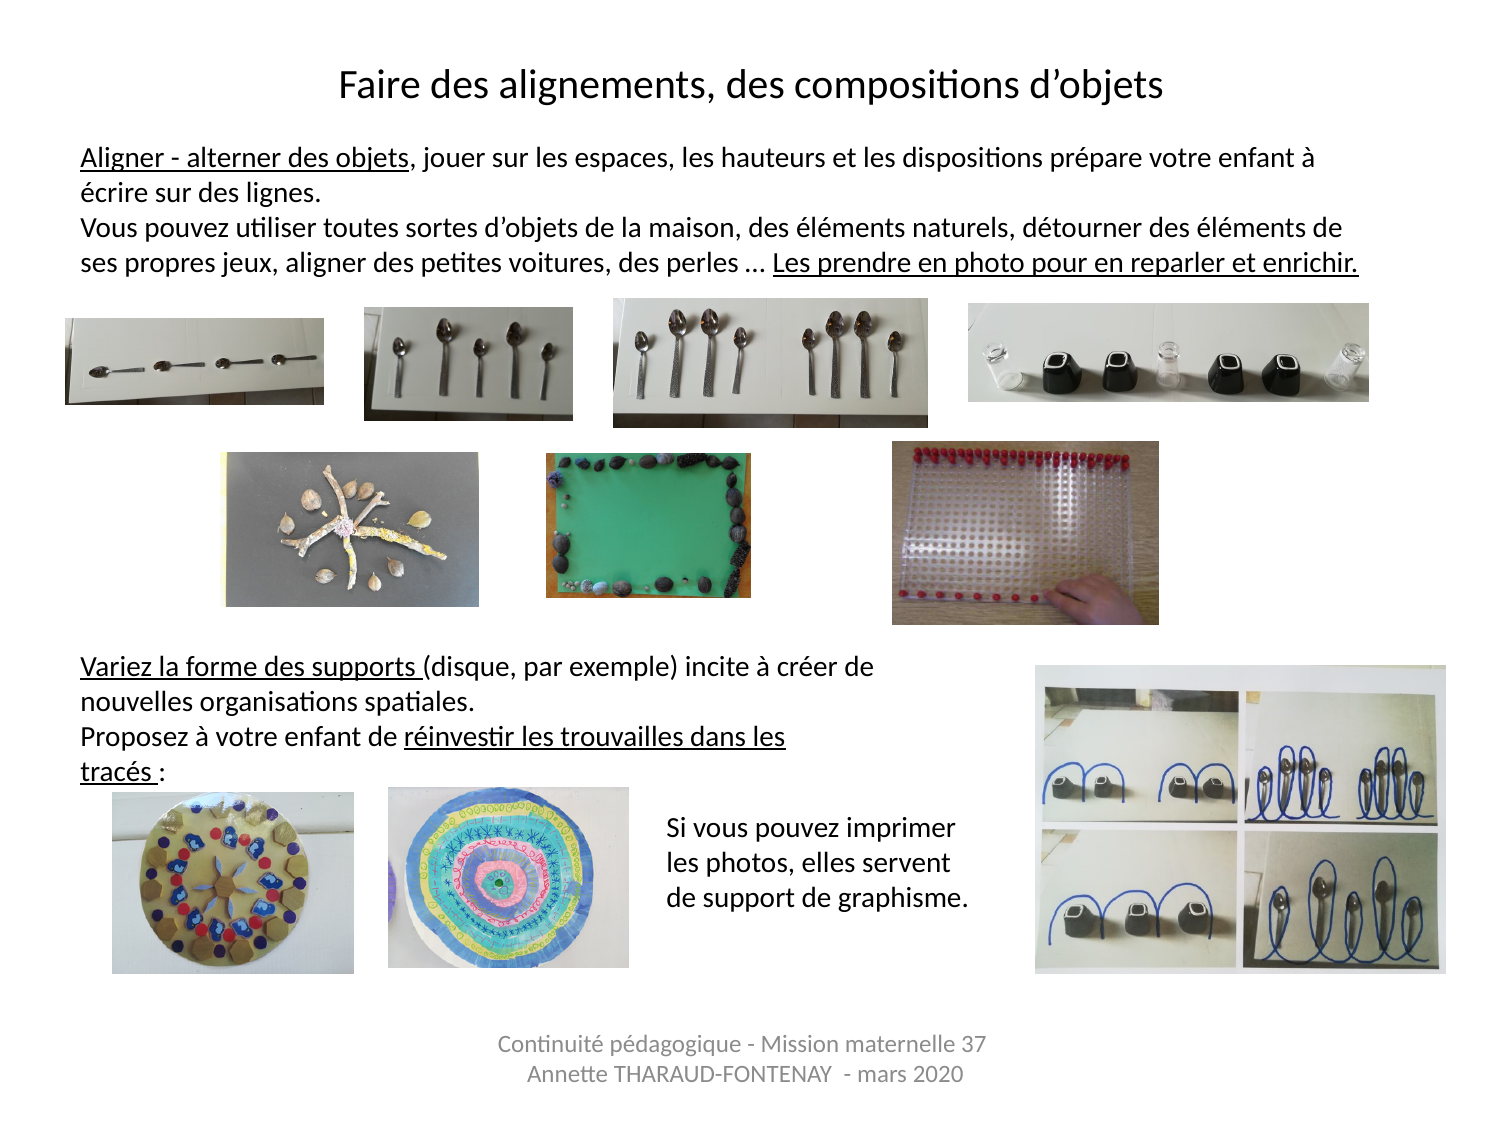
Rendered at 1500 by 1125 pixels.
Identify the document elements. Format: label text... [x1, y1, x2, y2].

text_box Aligner - alterner des objets, jouer sur les espaces, les hauteurs et les dispositions prépare votre enfant à écrire sur des lignes. Vous pouvez utiliser toutes sortes d’objets de la maison, des éléments naturels, détourner des éléments de ses propres jeux, aligner des petites voitures, des perles … Les prendre en photo pour en reparler et enrichir. [65, 131, 1399, 286]
picture [892, 441, 1159, 625]
text_box Faire des alignements, des compositions d’objets [323, 49, 1202, 115]
picture [220, 452, 479, 608]
picture [1035, 665, 1446, 974]
picture [546, 453, 751, 598]
text_box Continuité pédagogique - Mission maternelle 37 Annette THARAUD-FONTENAY - mars 2020 [393, 1027, 1099, 1088]
picture [112, 795, 354, 974]
text_box Si vous pouvez imprimer les photos, elles servent de support de graphisme. [651, 800, 1001, 921]
picture [613, 298, 928, 428]
picture [364, 307, 573, 421]
picture [65, 318, 324, 405]
text_box Variez la forme des supports (disque, par exemple) incite à créer de nouvelles organisations spatiales. Proposez à votre enfant de réinvestir les trouvailles dans les tracés : [65, 639, 893, 795]
picture [968, 303, 1369, 402]
picture [388, 795, 629, 968]
